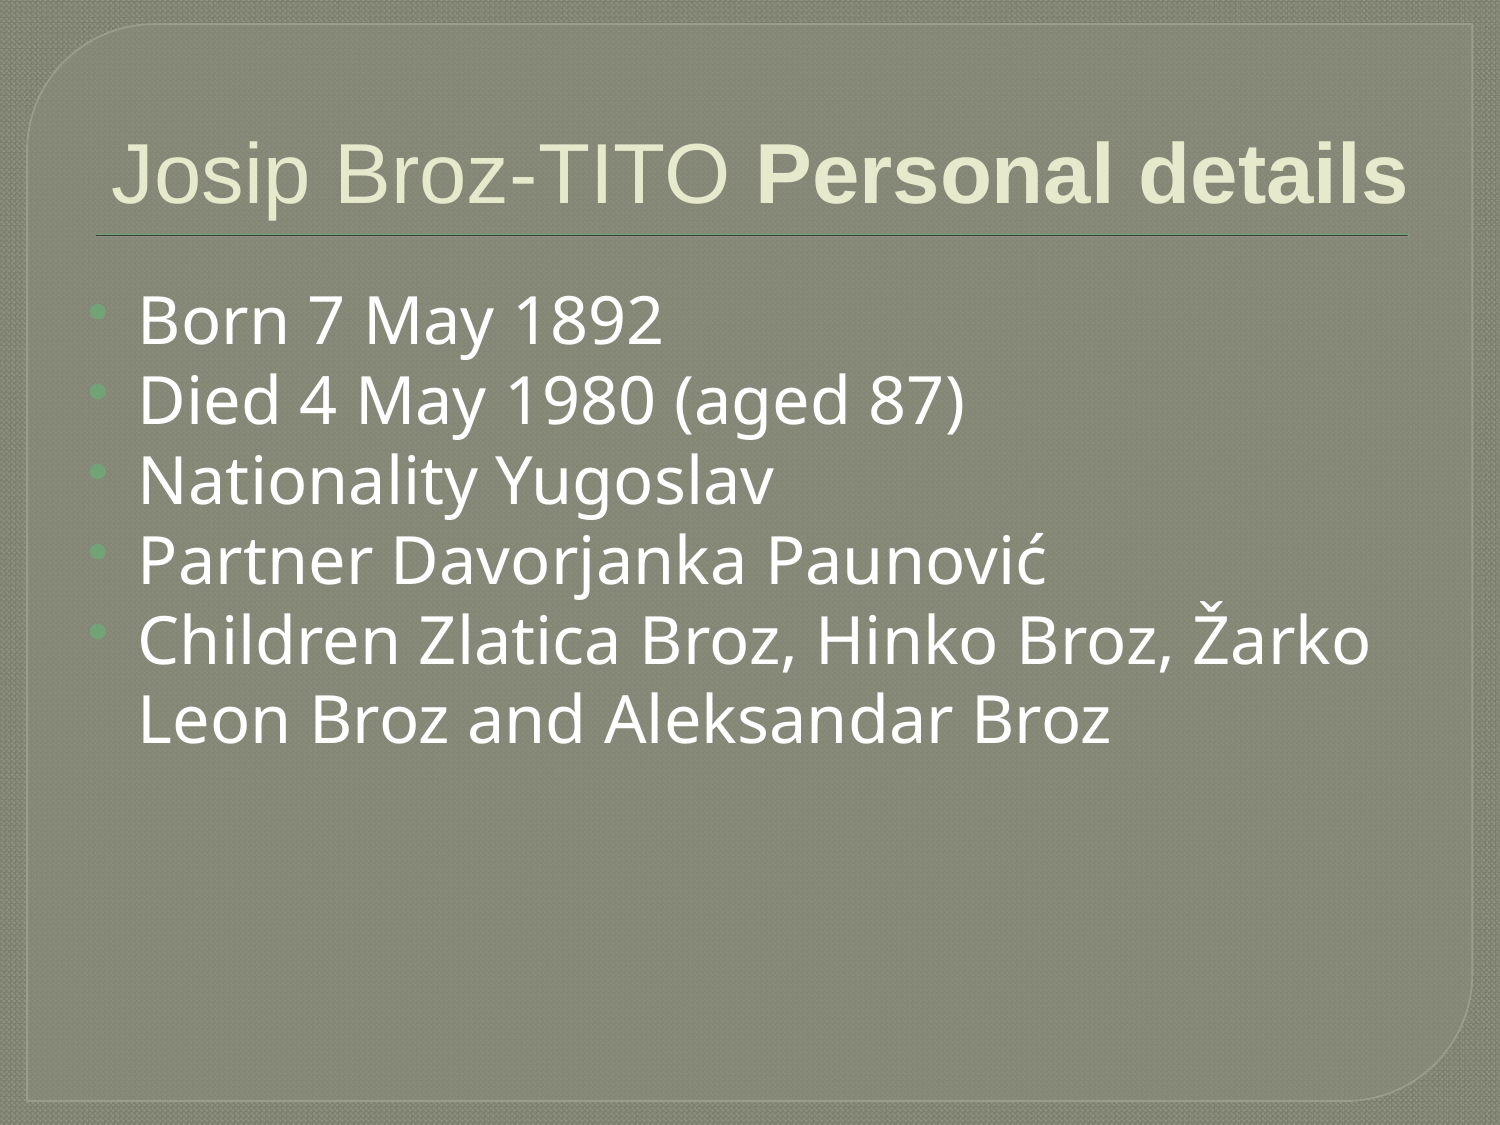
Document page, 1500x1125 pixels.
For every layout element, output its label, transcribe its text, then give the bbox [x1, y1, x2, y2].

title Josip Broz-TITO Personal details [75, 41, 1425, 230]
picture [0, 0, 1500, 1125]
list Born 7 May 1892 Died 4 May 1980 (aged 87) Nationality Yugoslav Partner Davorjanka Paunović Children Zlatica Broz, Hinko Broz, Žarko Leon Broz and Aleksandar Broz [75, 270, 1425, 1013]
